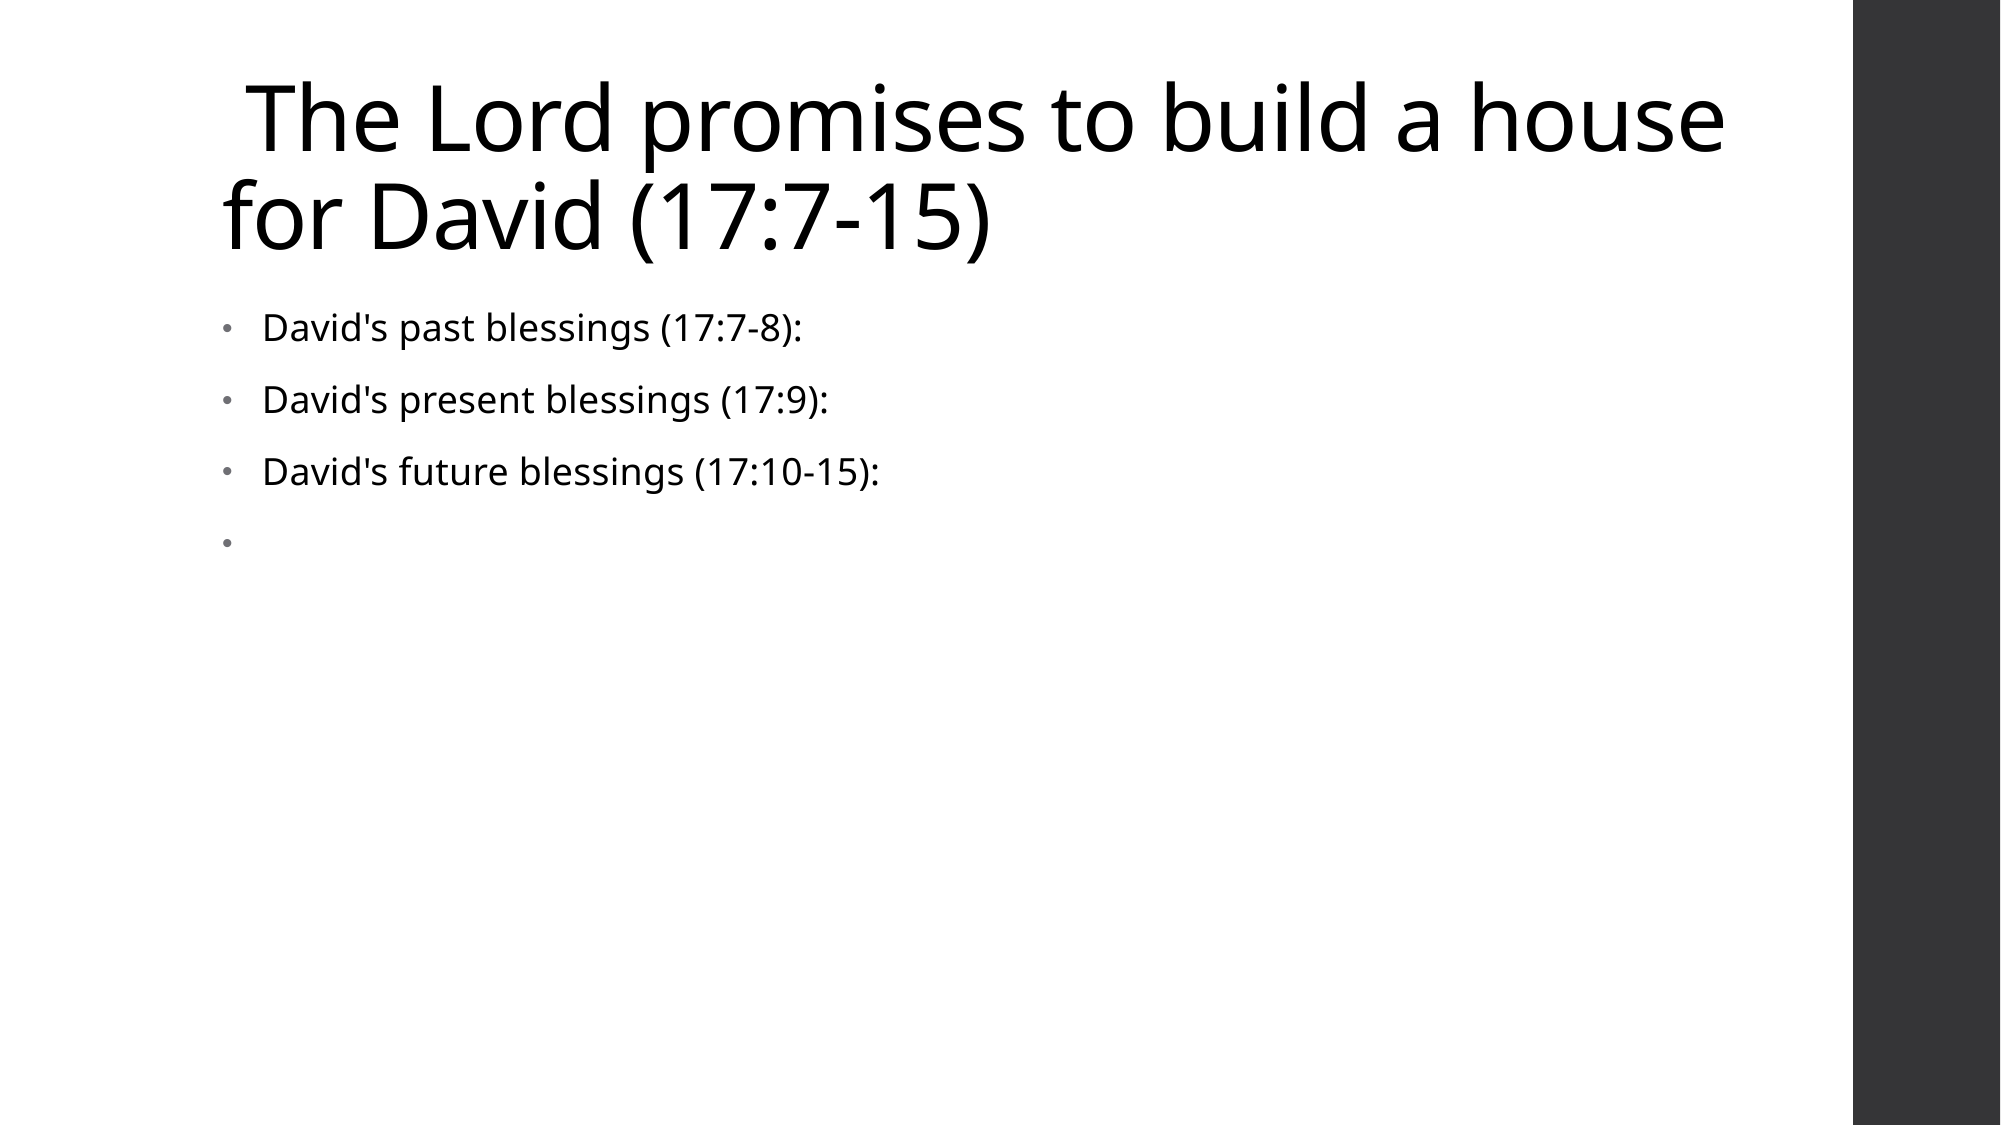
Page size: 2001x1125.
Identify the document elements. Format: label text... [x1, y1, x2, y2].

list David's past blessings (17:7-8): David's present blessings (17:9): David's future blessings (17:10-15): [206, 299, 1617, 1014]
title The Lord promises to build a house for David (17:7-15) [206, 60, 1797, 278]
